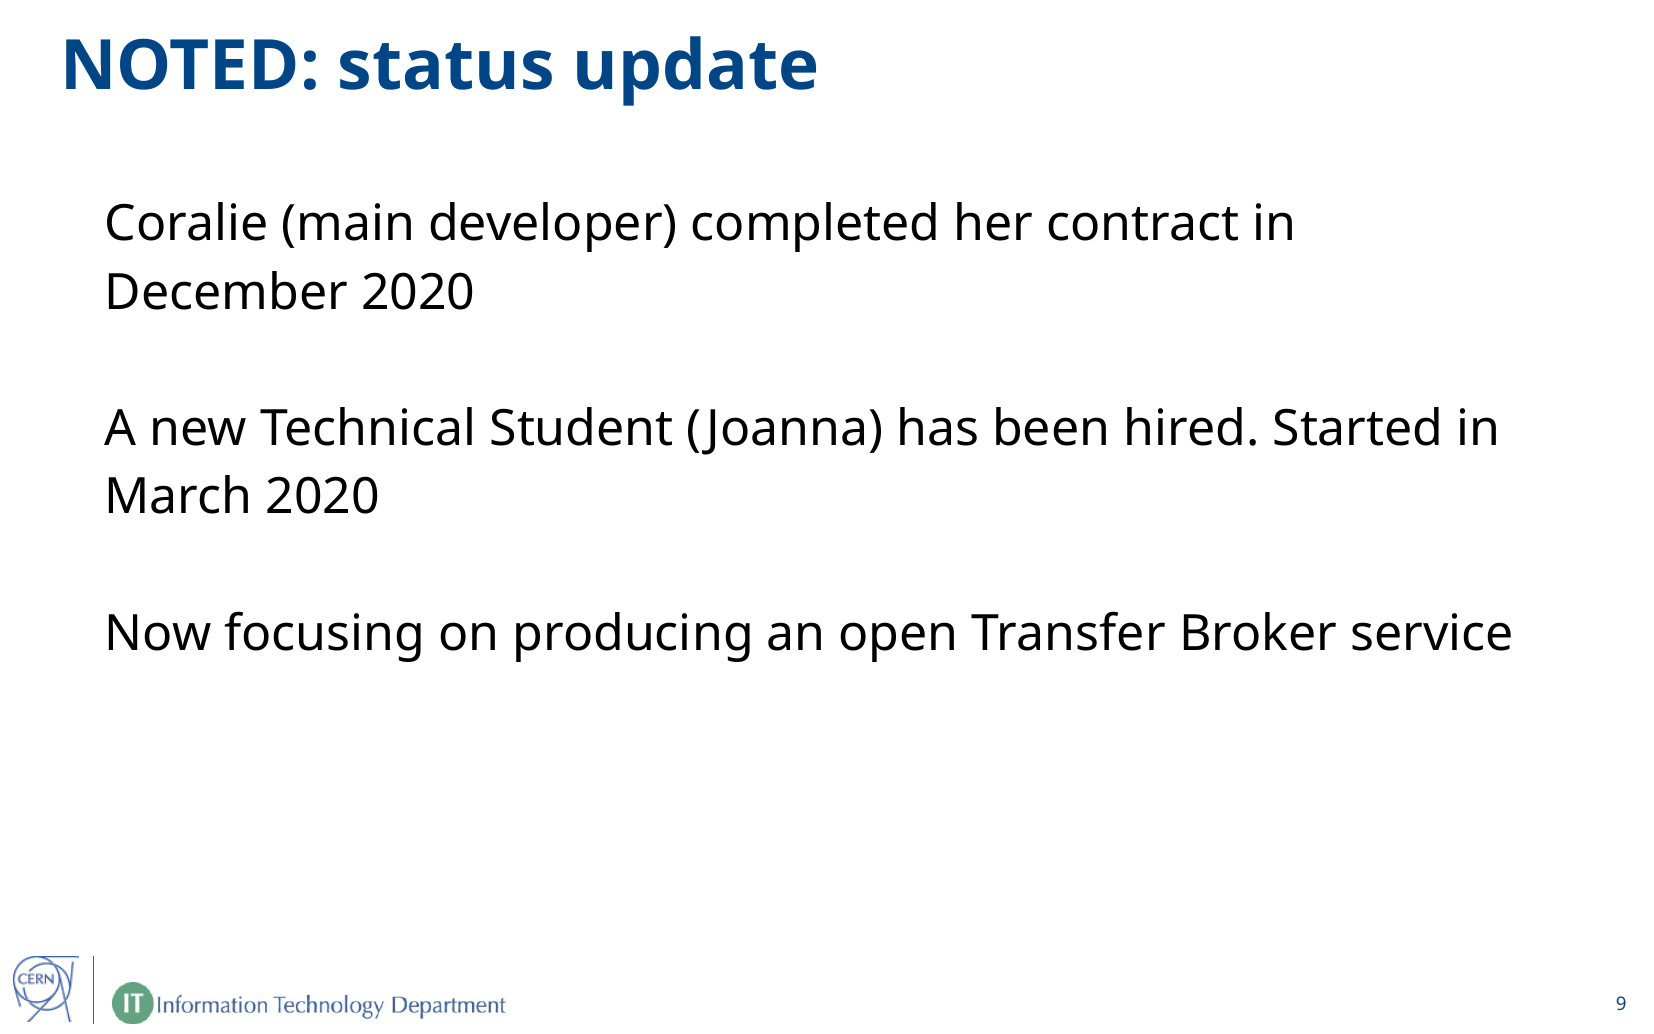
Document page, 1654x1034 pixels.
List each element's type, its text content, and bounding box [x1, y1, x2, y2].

picture [13, 956, 79, 1032]
picture [112, 1009, 755, 1024]
text_box Coralie (main developer) completed her contract in December 2020 A new Technical Student (Joanna) has been hired. Started in March 2020 Now focusing on producing an open Transfer Broker service [90, 180, 1549, 1009]
title NOTED: status update [60, 0, 1528, 138]
